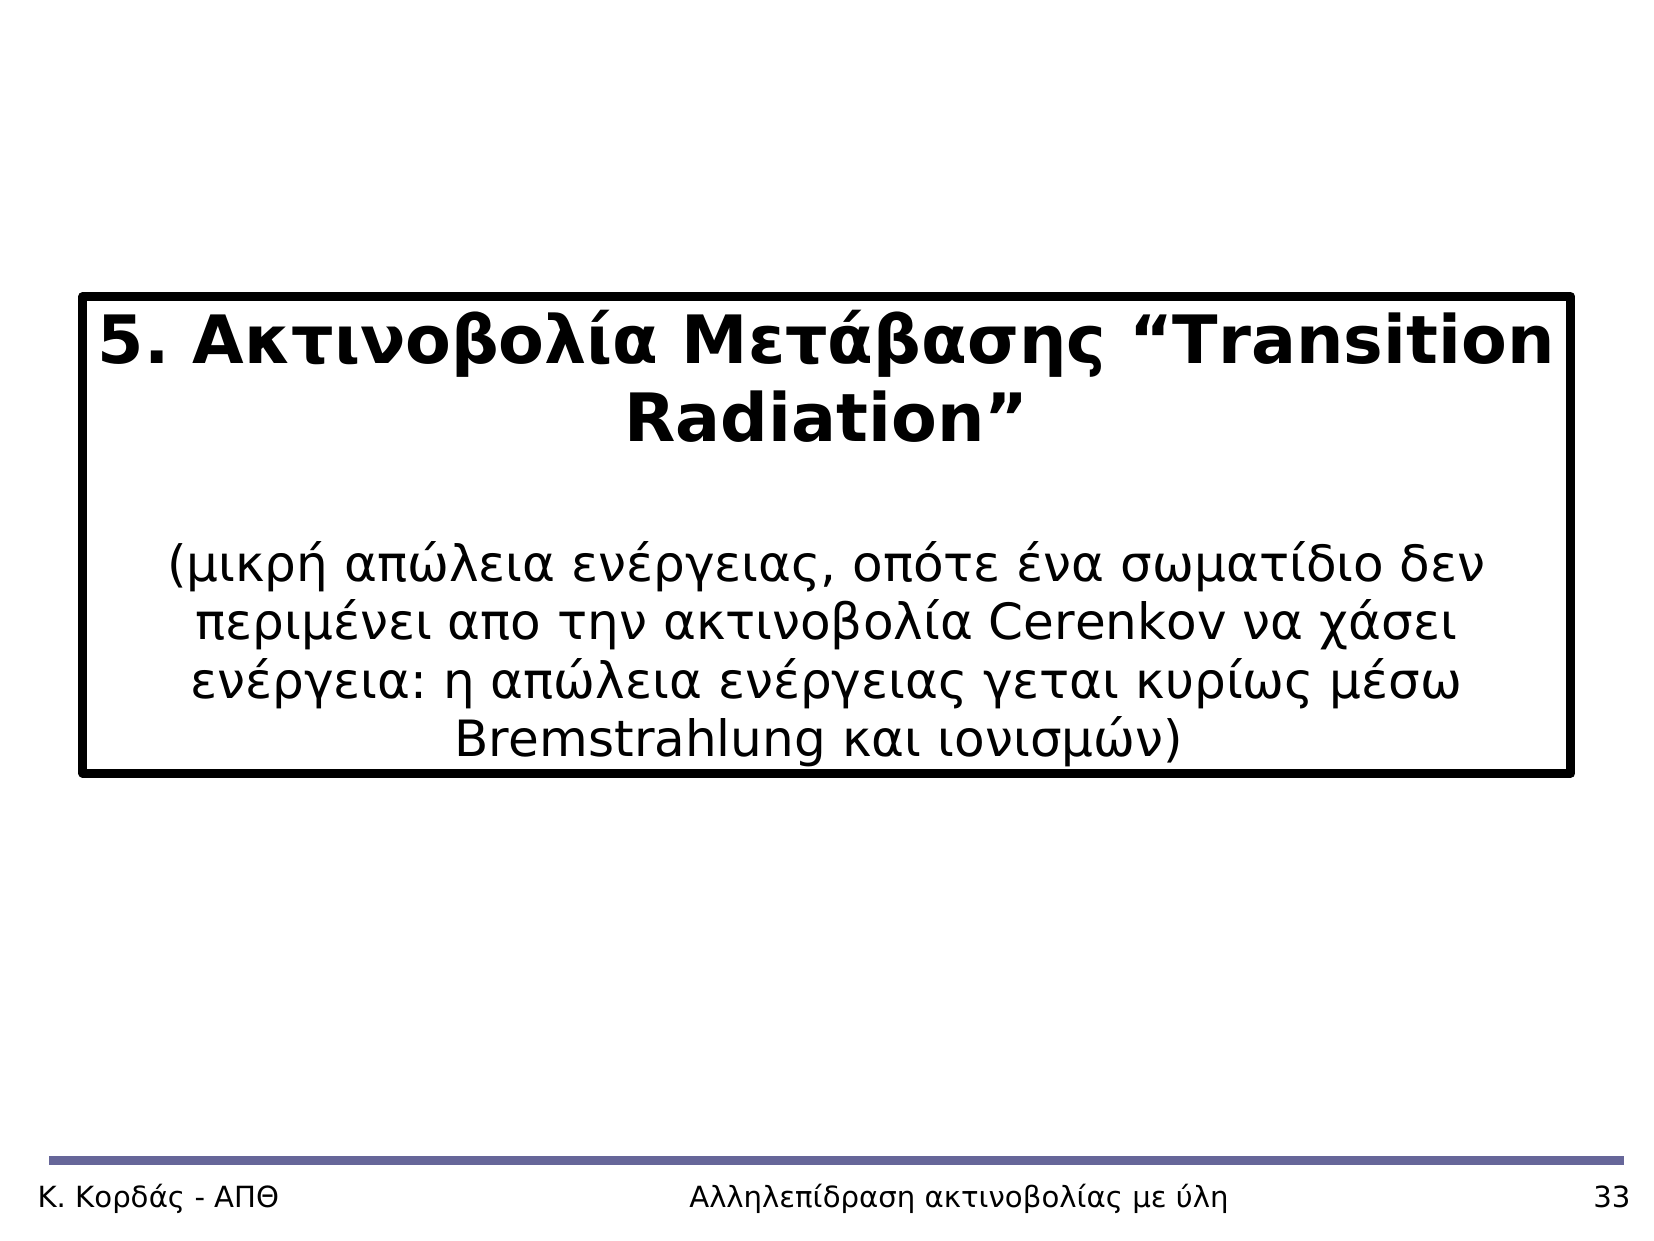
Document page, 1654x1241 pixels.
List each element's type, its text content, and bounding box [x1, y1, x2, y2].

subtitle 5. Ακτινοβολία Μετάβασης “Transition Radiation” (μικρή απώλεια ενέργειας, οπότε ένα σωματίδιο δεν περιμένει απο την ακτινοβολία Cerenkοv να χάσει ενέργεια: η απώλεια ενέργειας γεται κυρίως μέσω Bremstrahlung και ιονισμών) [82, 296, 1571, 774]
